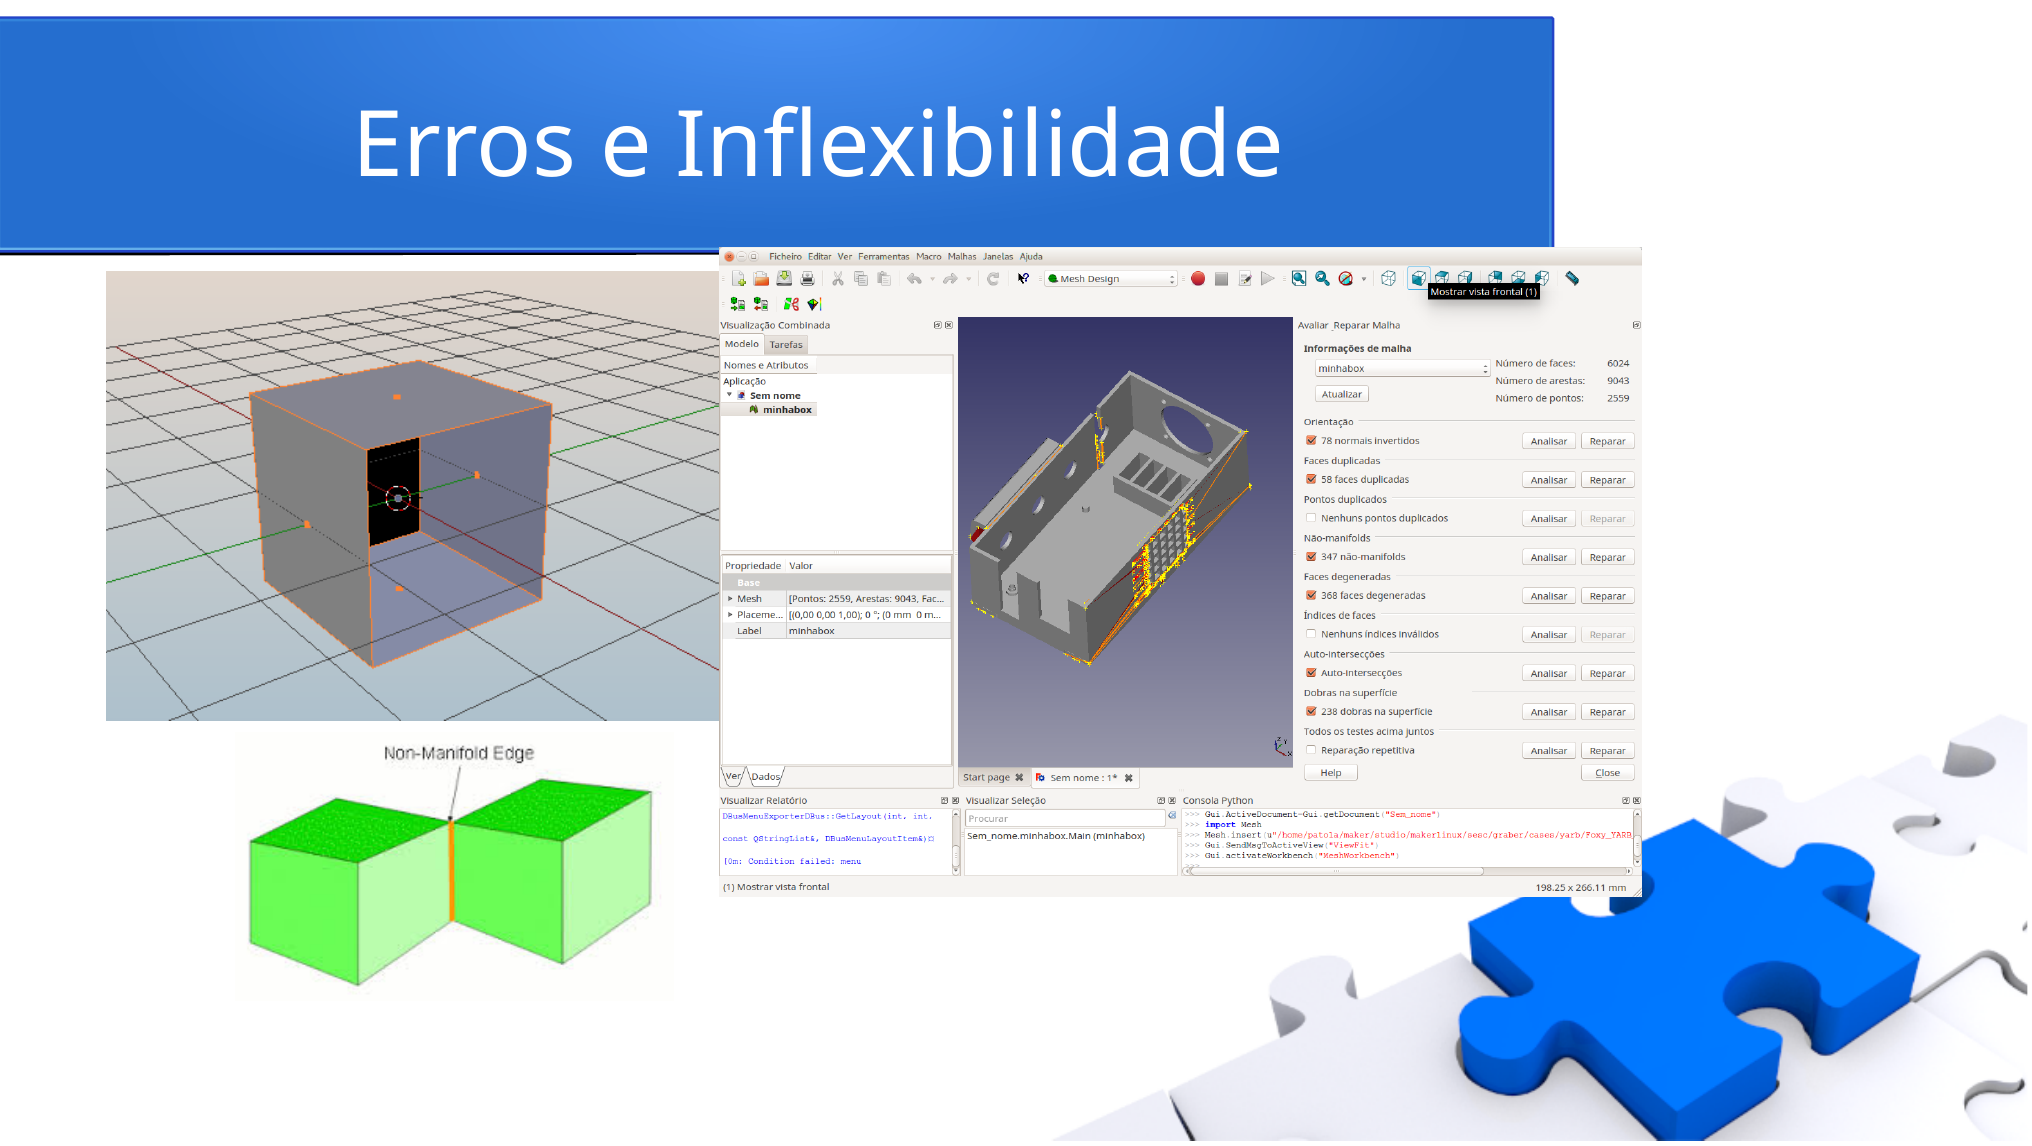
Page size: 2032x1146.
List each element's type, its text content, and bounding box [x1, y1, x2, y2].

picture [235, 732, 674, 1001]
title Erros e Inflexibilidade [101, 45, 1536, 237]
picture [106, 247, 2028, 1141]
